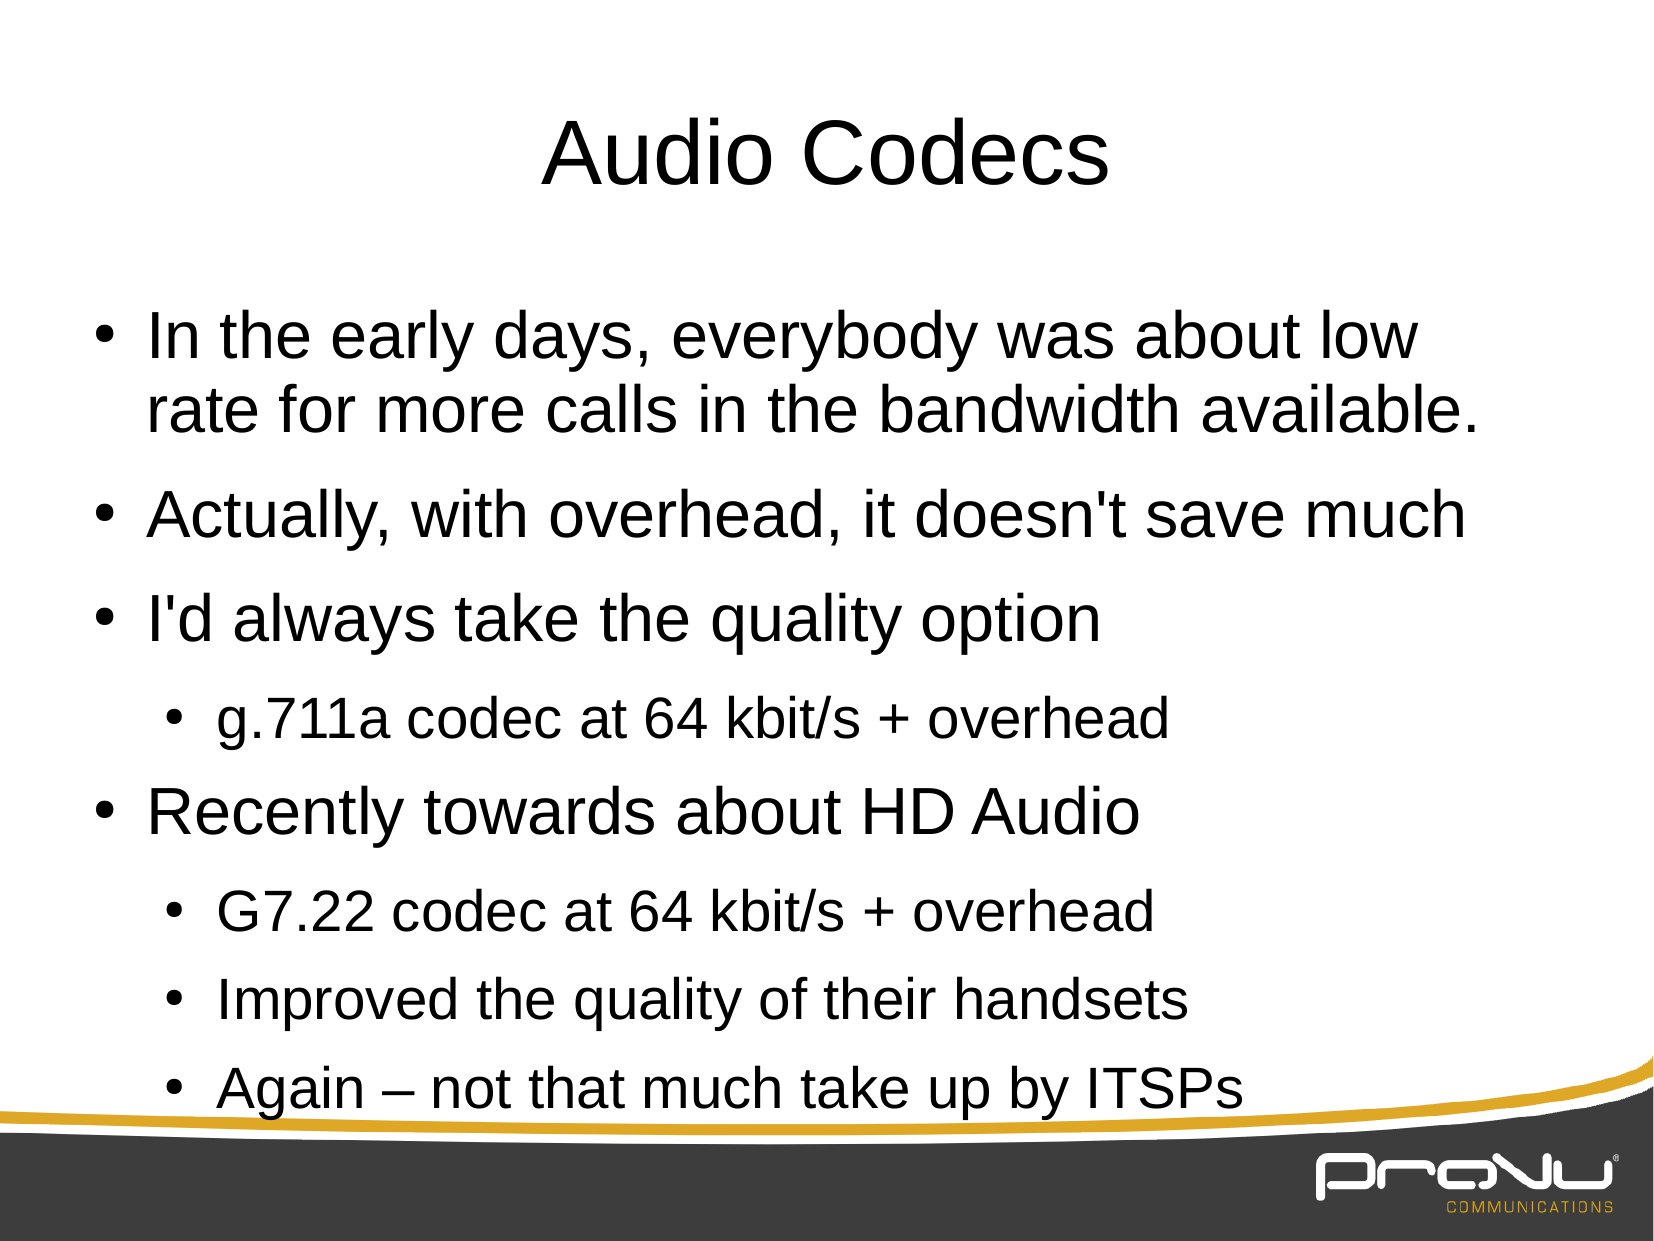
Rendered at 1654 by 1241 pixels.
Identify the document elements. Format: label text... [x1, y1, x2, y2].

title Audio Codecs [82, 49, 1571, 257]
list In the early days, everybody was about low rate for more calls in the bandwidth available. Actually, with overhead, it doesn't save much I'd always take the quality option g.711a codec at 64 kbit/s + overhead Recently towards about HD Audio G7.22 codec at 64 kbit/s + overhead Improved the quality of their handsets Again – not that much take up by ITSPs [75, 297, 1531, 1205]
picture [0, 1039, 1654, 1241]
